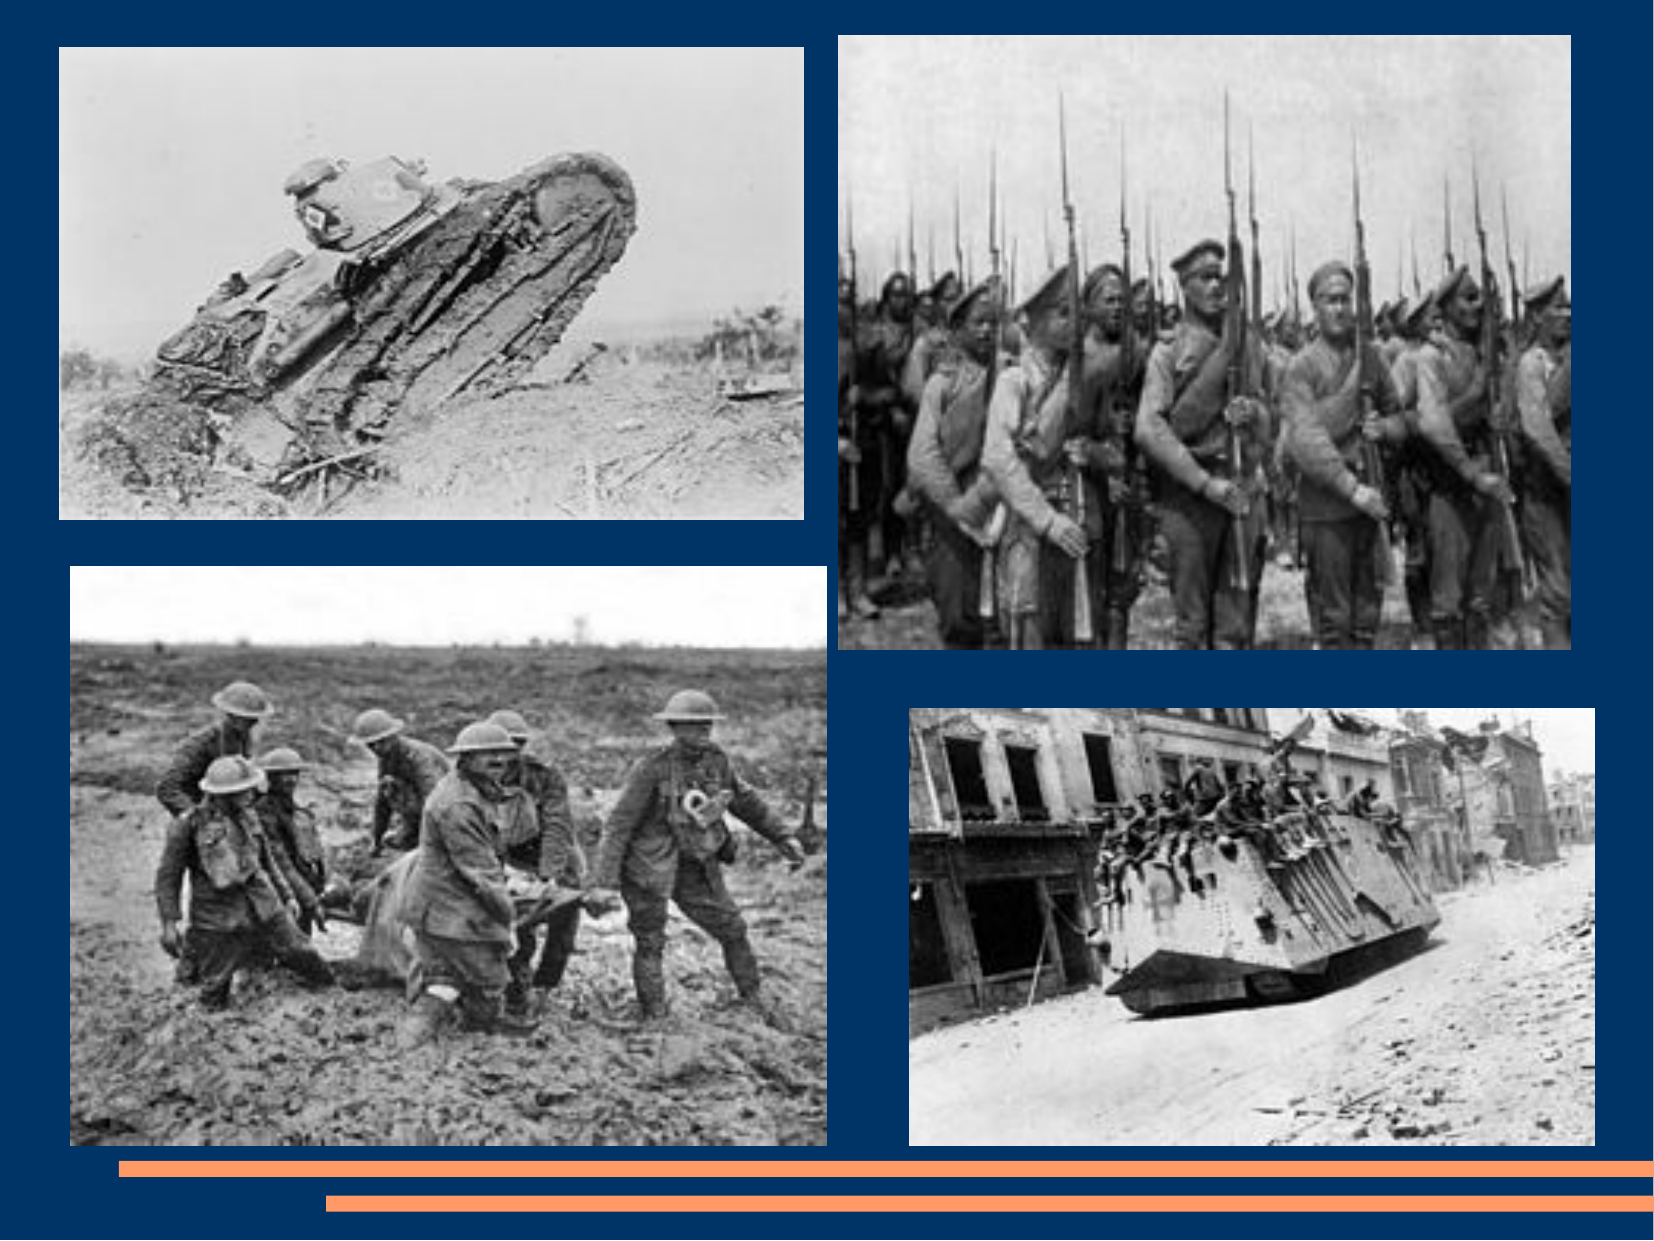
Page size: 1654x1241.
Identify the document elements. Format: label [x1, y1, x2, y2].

picture [909, 708, 1595, 1146]
picture [59, 47, 804, 520]
picture [838, 35, 1571, 650]
picture [70, 566, 827, 1146]
